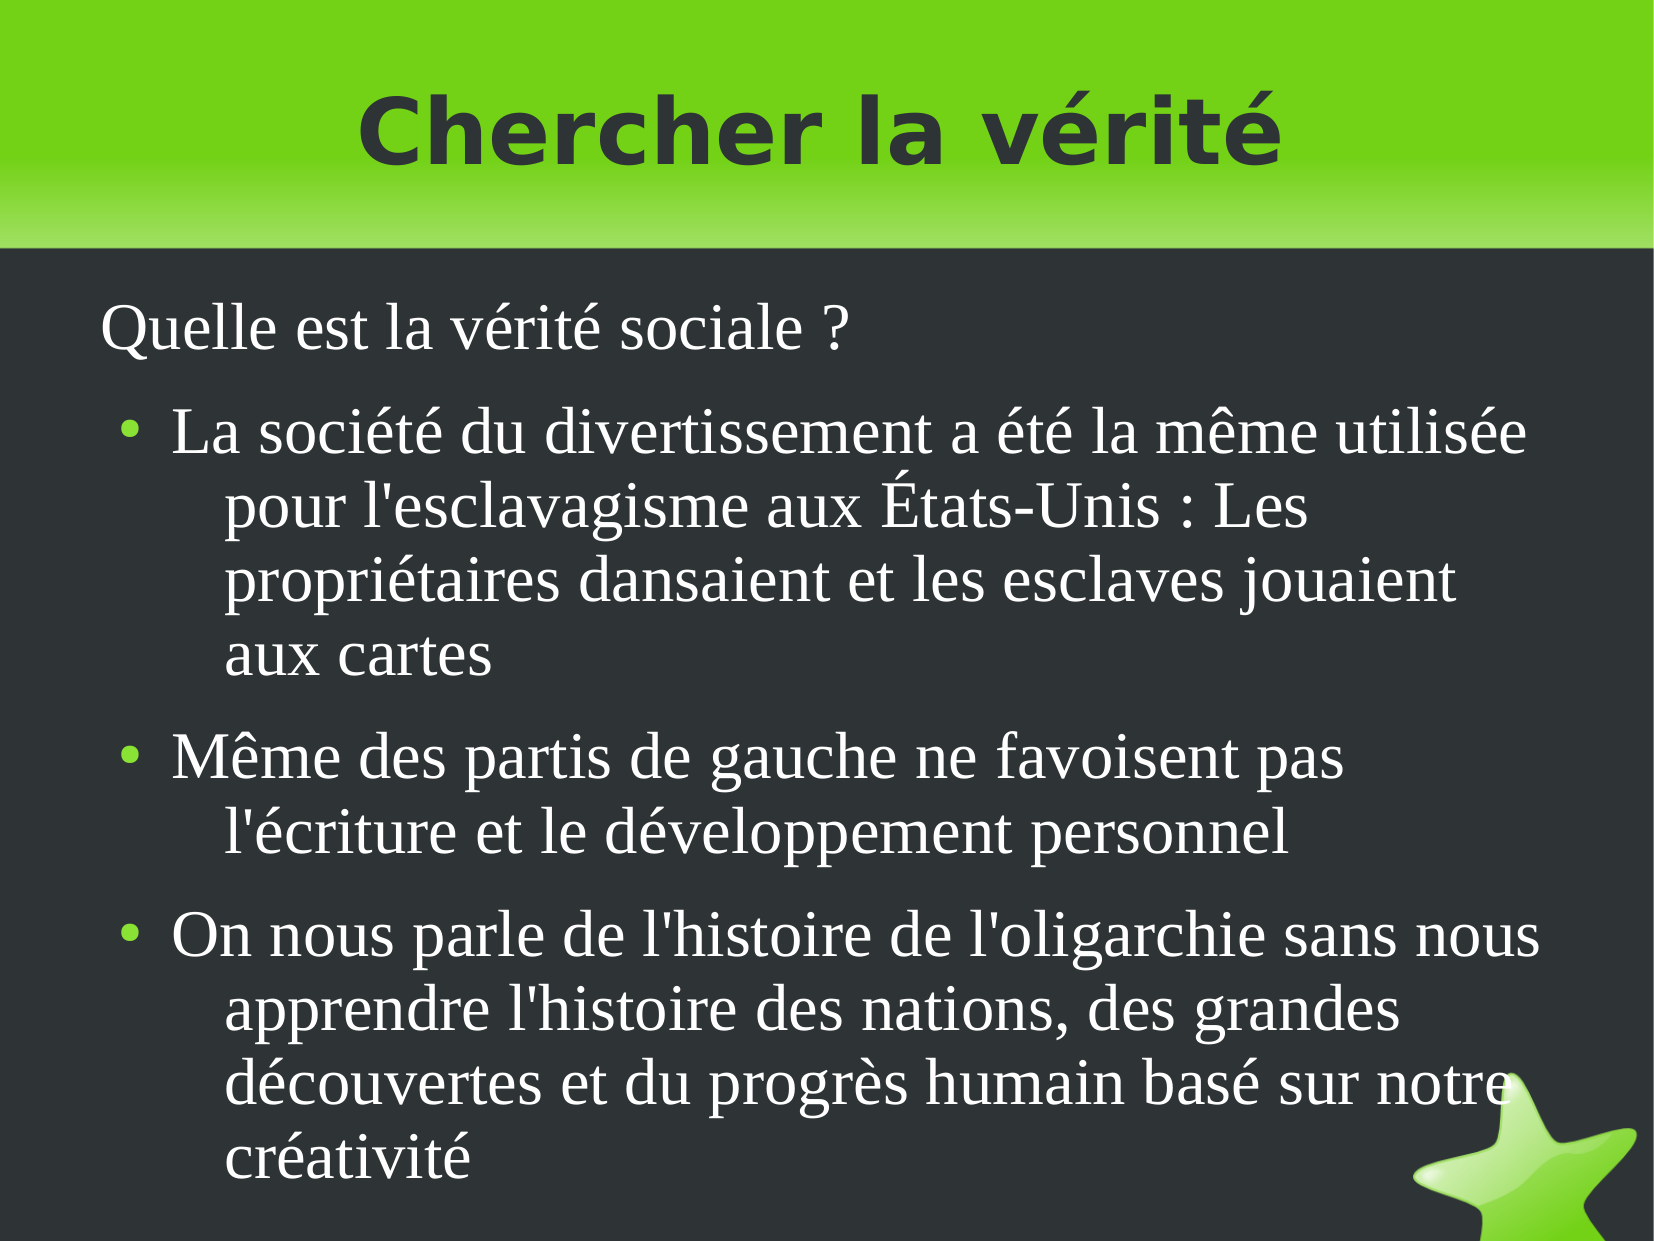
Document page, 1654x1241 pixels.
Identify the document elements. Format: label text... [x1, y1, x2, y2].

picture [0, 0, 1654, 1241]
title Chercher la vérité [76, 36, 1565, 229]
list Quelle est la vérité sociale ? La société du divertissement a été la même utilisée pour l'esclavagisme aux États-Unis : Les propriétaires dansaient et les esclaves jouaient aux cartes Même des partis de gauche ne favoisent pas l'écriture et le développement personnel On nous parle de l'histoire de l'oligarchie sans nous apprendre l'histoire des nations, des grandes découvertes et du progrès humain basé sur notre créativité [82, 290, 1571, 1217]
